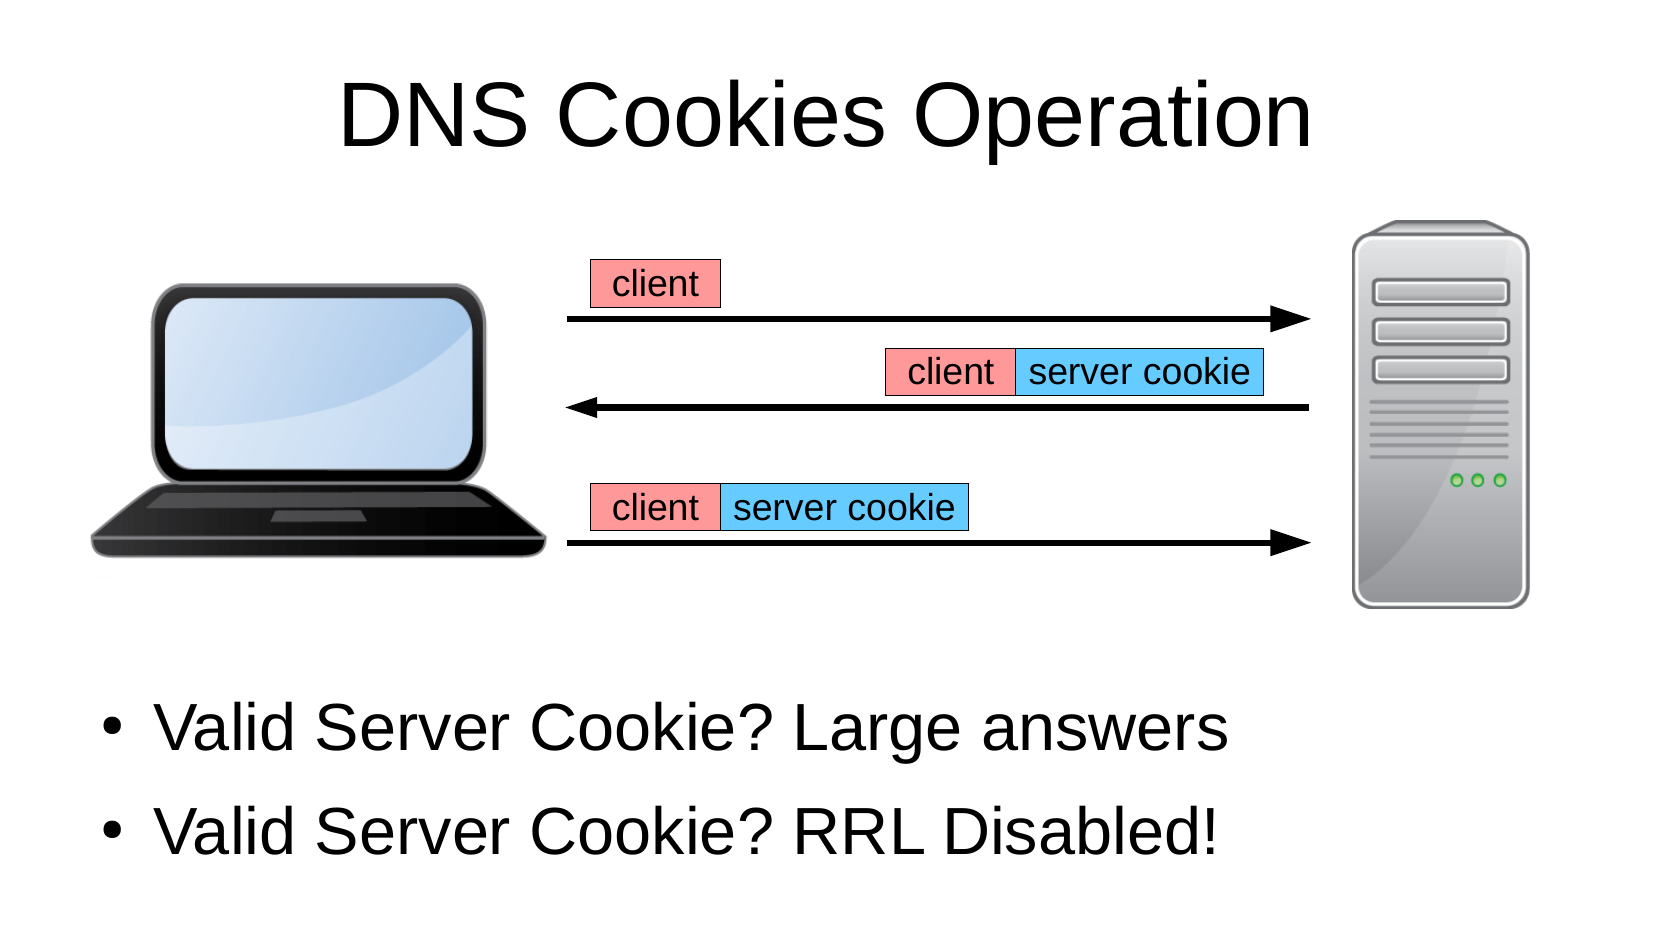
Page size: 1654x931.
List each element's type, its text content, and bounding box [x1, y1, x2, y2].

text_box client [590, 483, 720, 531]
text_box client [885, 348, 1015, 396]
title DNS Cookies Operation [82, 37, 1571, 193]
text_box server cookie [1015, 348, 1264, 396]
list Valid Server Cookie? Large answers Valid Server Cookie? RRL Disabled! [82, 690, 1571, 886]
picture [1352, 220, 1530, 609]
picture [70, 264, 567, 609]
text_box server cookie [720, 483, 969, 531]
text_box client [590, 259, 721, 308]
